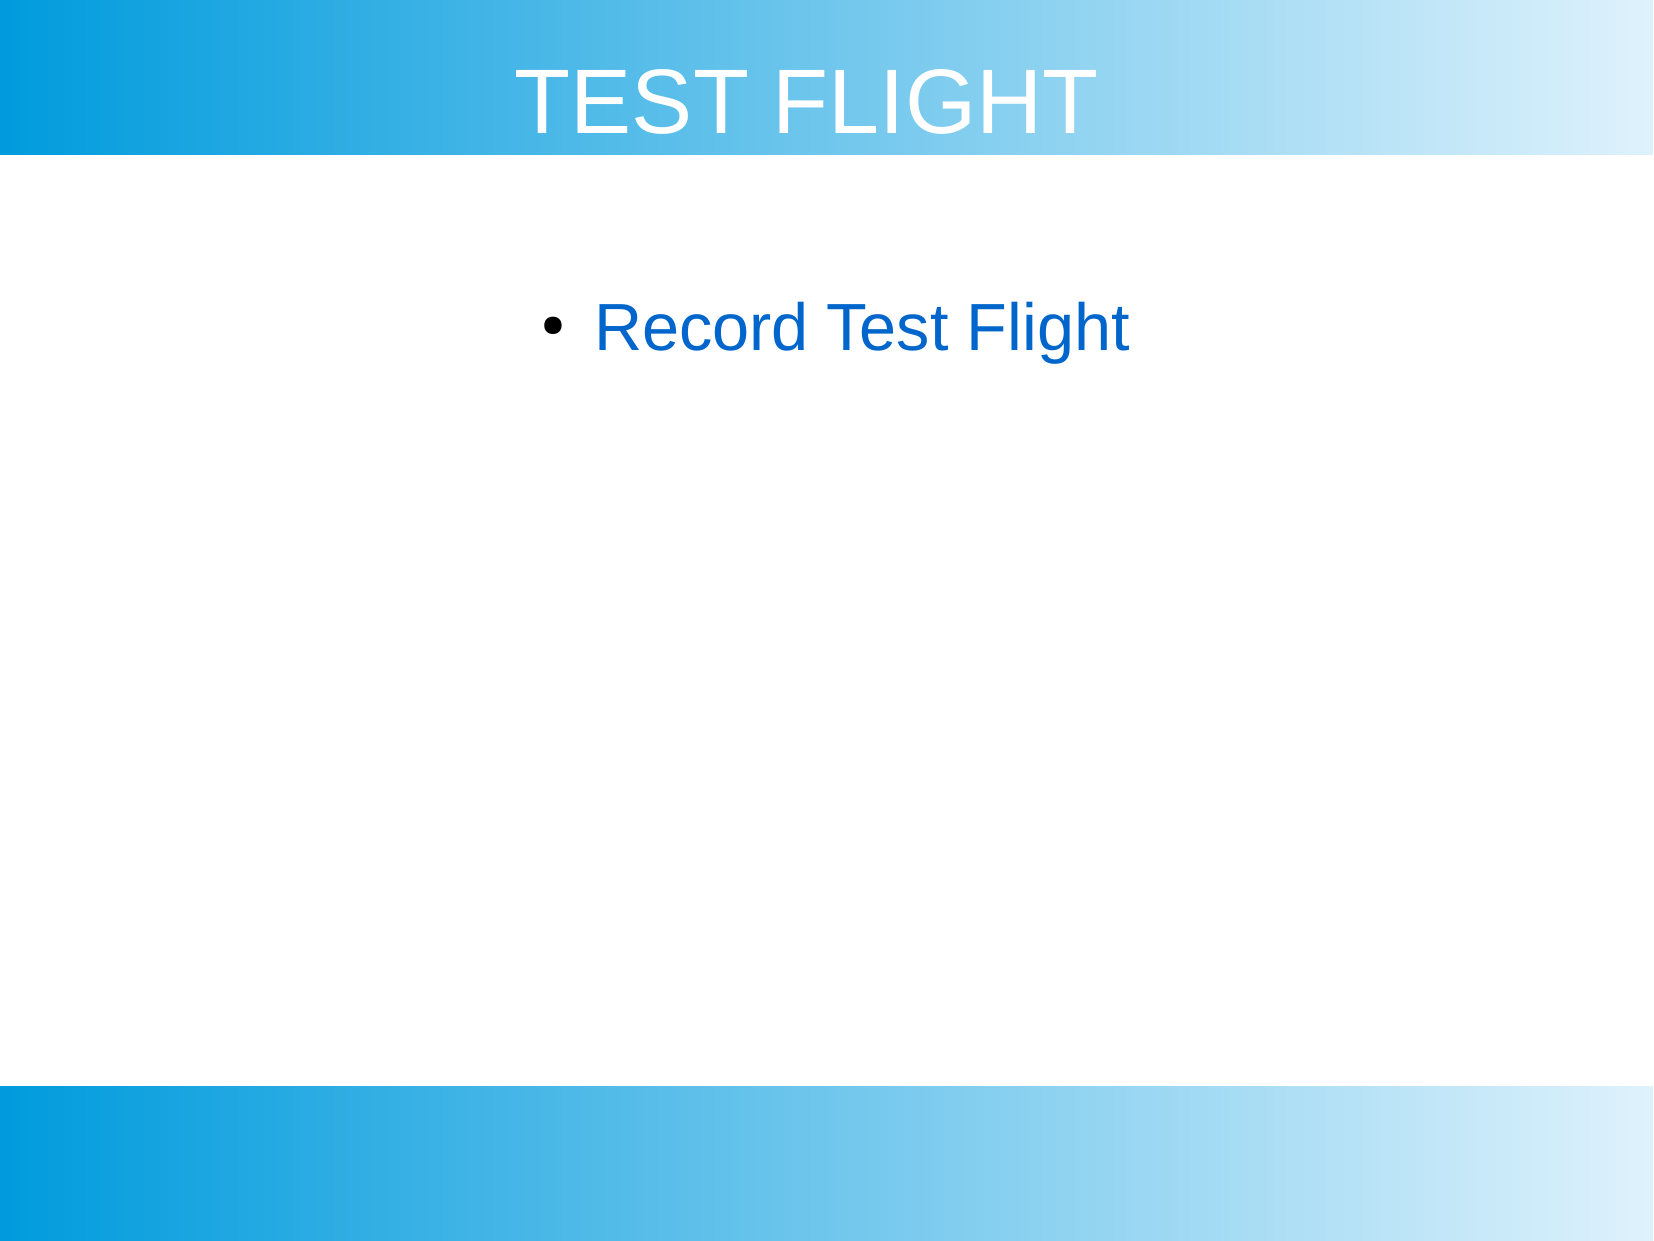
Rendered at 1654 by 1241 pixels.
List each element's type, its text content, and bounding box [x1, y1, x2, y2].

title TEST FLIGHT [82, 49, 1571, 155]
list Record Test Flight [82, 290, 1571, 1010]
